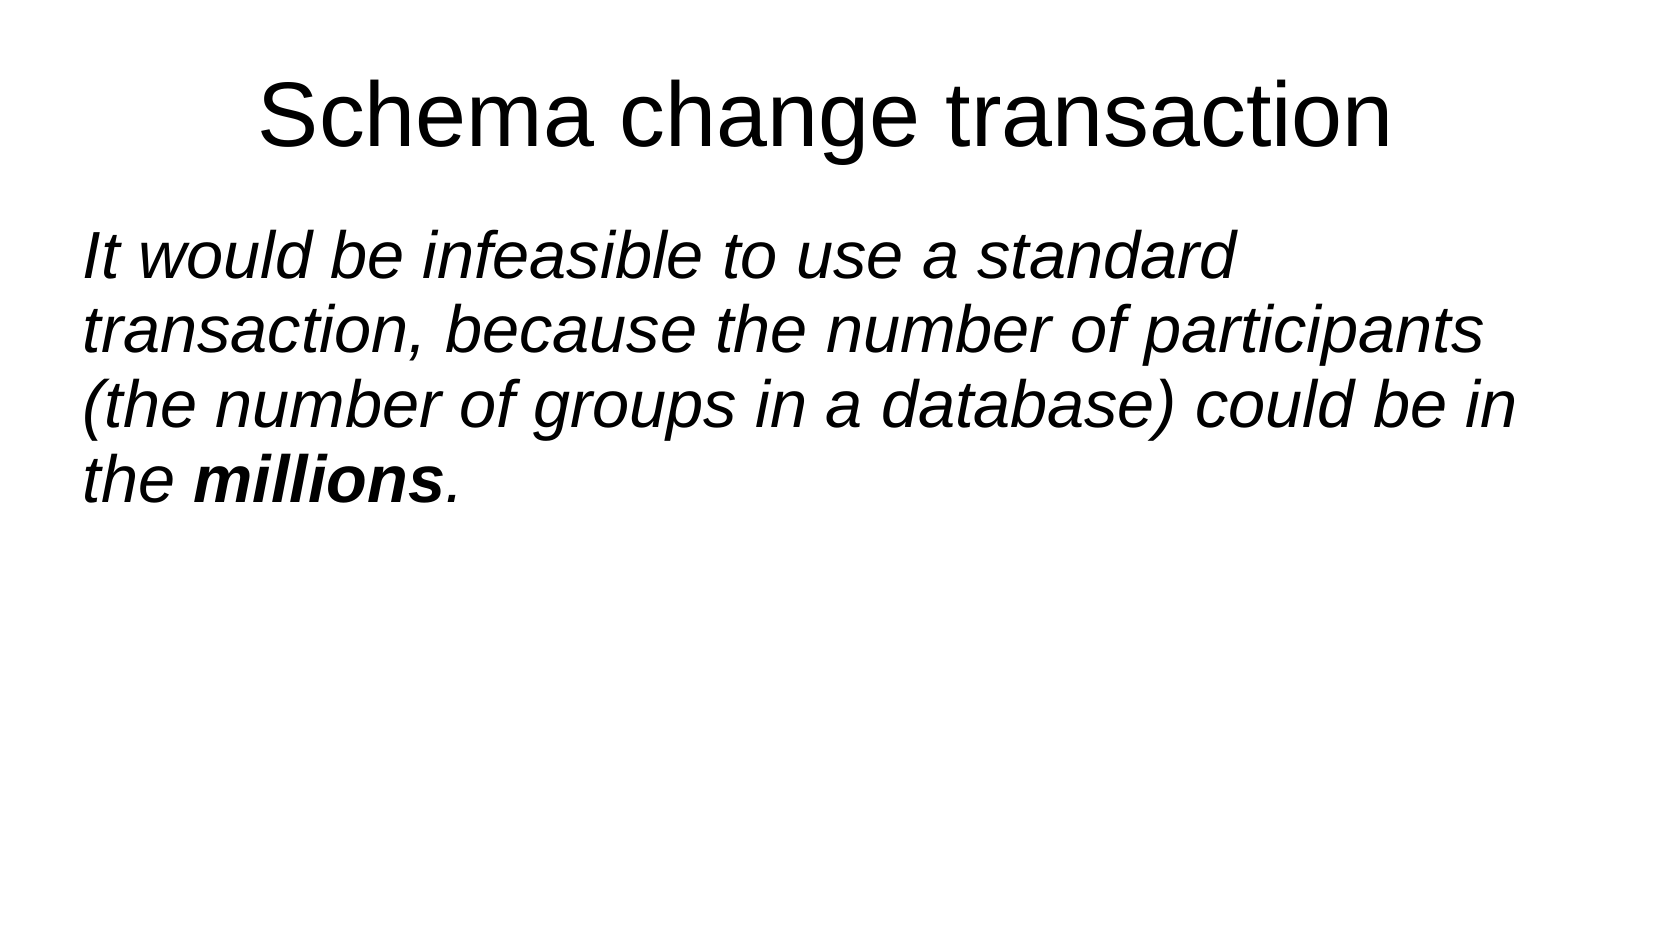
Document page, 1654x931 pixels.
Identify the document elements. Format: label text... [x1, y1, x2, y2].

title Schema change transaction [82, 37, 1571, 193]
list It would be infeasible to use a standard transaction, because the number of participants (the number of groups in a database) could be in the millions. [82, 217, 1571, 758]
